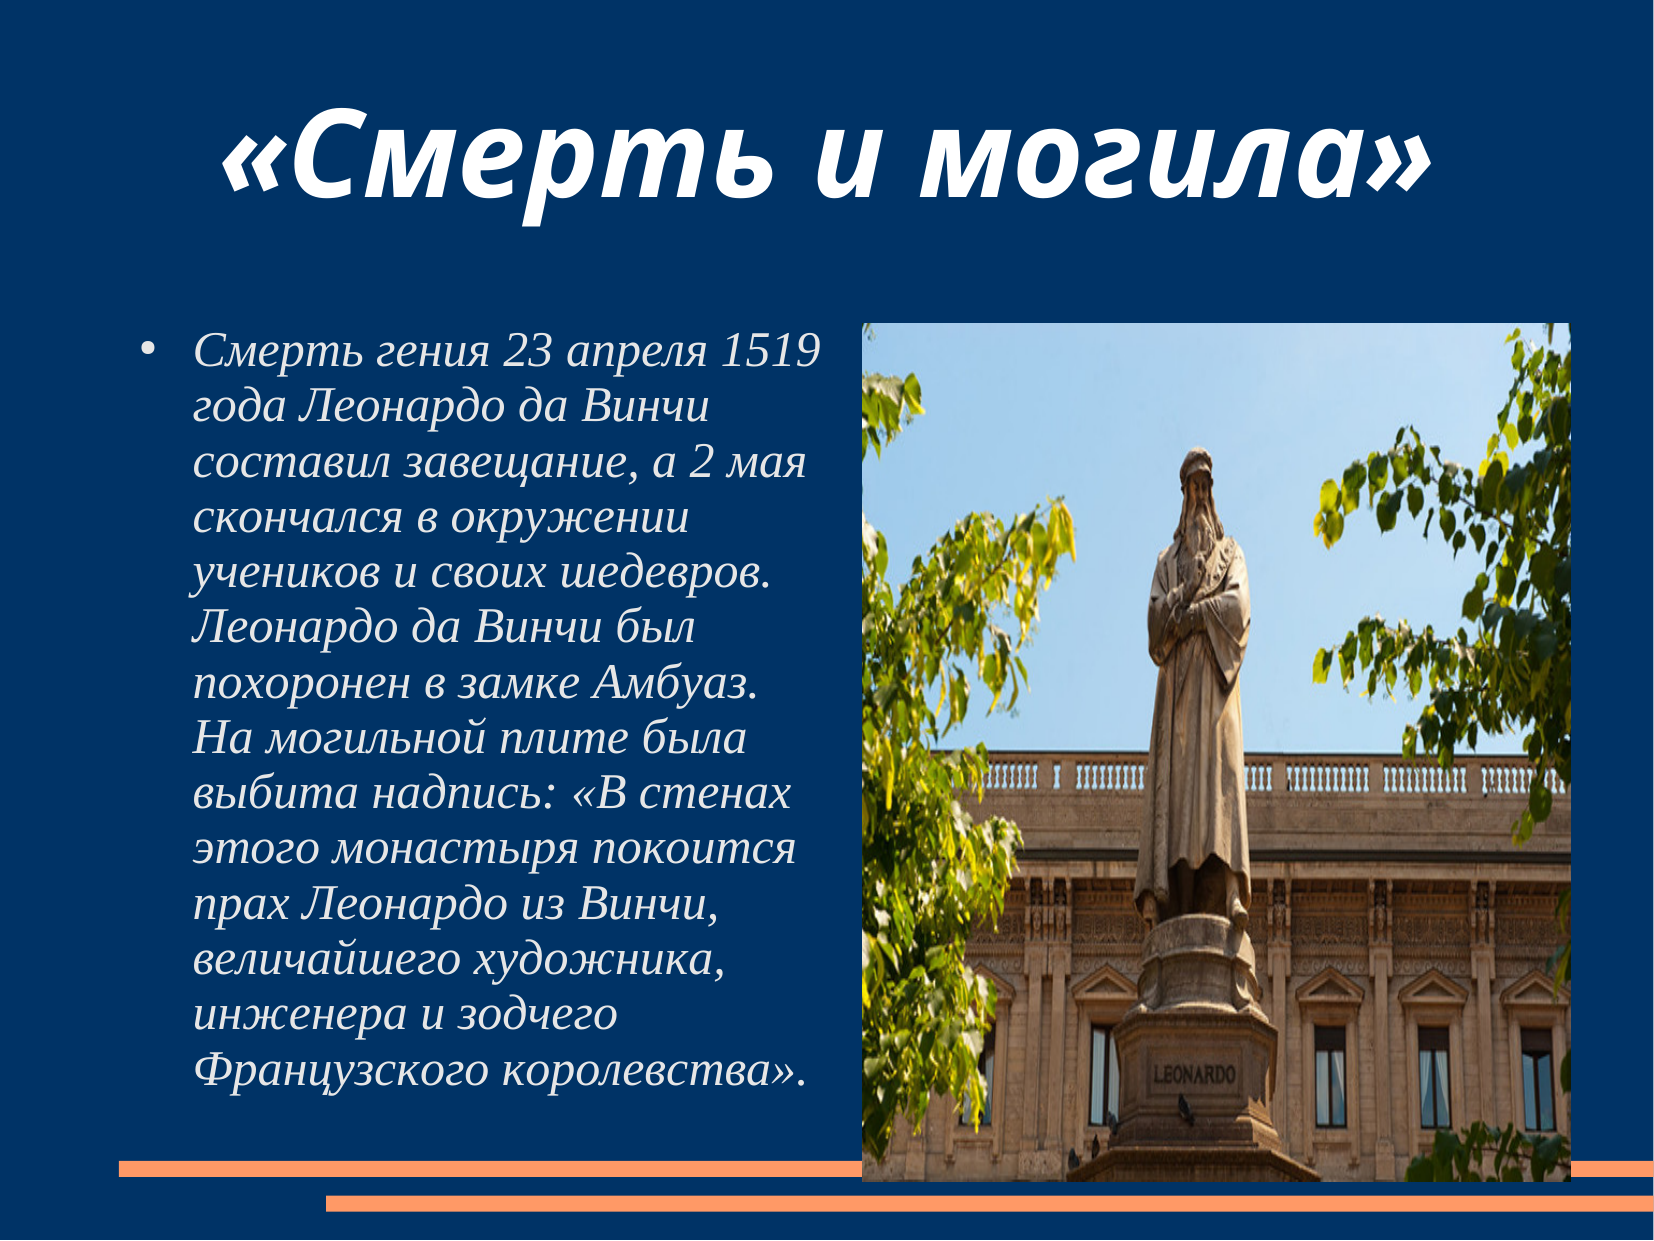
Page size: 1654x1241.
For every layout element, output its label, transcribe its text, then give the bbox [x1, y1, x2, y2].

title «Смерть и могила» [121, 46, 1534, 254]
list Смерть гения 23 апреля 1519 года Леонардо да Винчи составил завещание, а 2 мая скончался в окружении учеников и своих шедевров. Леонардо да Винчи был похоронен в замке Амбуаз. На могильной плите была выбита надпись: «В стенах этого монастыря покоится прах Леонардо из Винчи, величайшего художника, инженера и зодчего Французского королевства». [121, 322, 824, 1146]
picture [862, 323, 1571, 1182]
